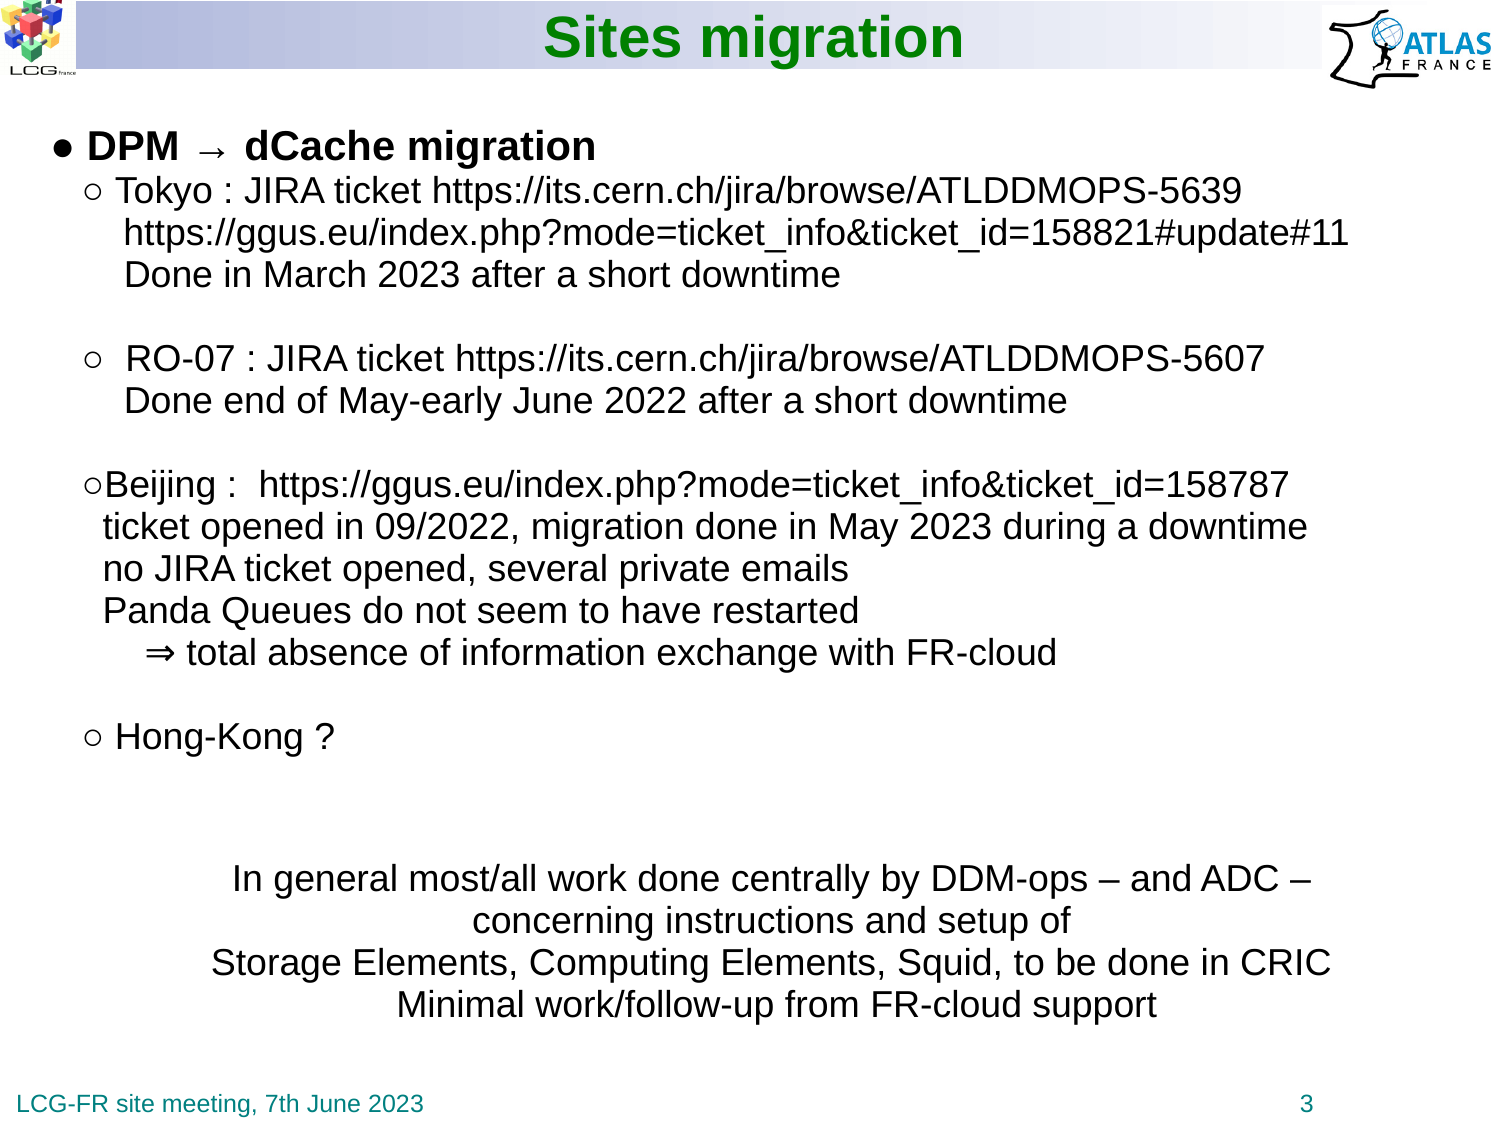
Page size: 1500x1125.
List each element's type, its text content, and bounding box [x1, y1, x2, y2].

text_box Sites migration [7, 0, 1500, 70]
text_box In general most/all work done centrally by DDM-ops – and ADC – concerning instructions and setup of Storage Elements, Computing Elements, Squid, to be done in CRIC Minimal work/follow-up from FR-cloud support [89, 850, 1465, 1076]
text_box ● DPM → dCache migration ○ Tokyo : JIRA ticket https://its.cern.ch/jira/browse/ATLDDMOPS-5639 https://ggus.eu/index.php?mode=ticket_info&ticket_id=158821#update#11 Done in March 2023 after a short downtime ○ RO-07 : JIRA ticket https://its.cern.ch/jira/browse/ATLDDMOPS-5607 Done end of May-early June 2022 after a short downtime ○Beijing : https://ggus.eu/index.php?mode=ticket_info&ticket_id=158787 ticket opened in 09/2022, migration done in May 2023 during a downtime no JIRA ticket opened, several private emails Panda Queues do not seem to have restarted ⇒ total absence of information exchange with FR-cloud ○ Hong-Kong ? [35, 115, 1489, 863]
picture [1322, 70, 1498, 93]
picture [0, 0, 76, 75]
